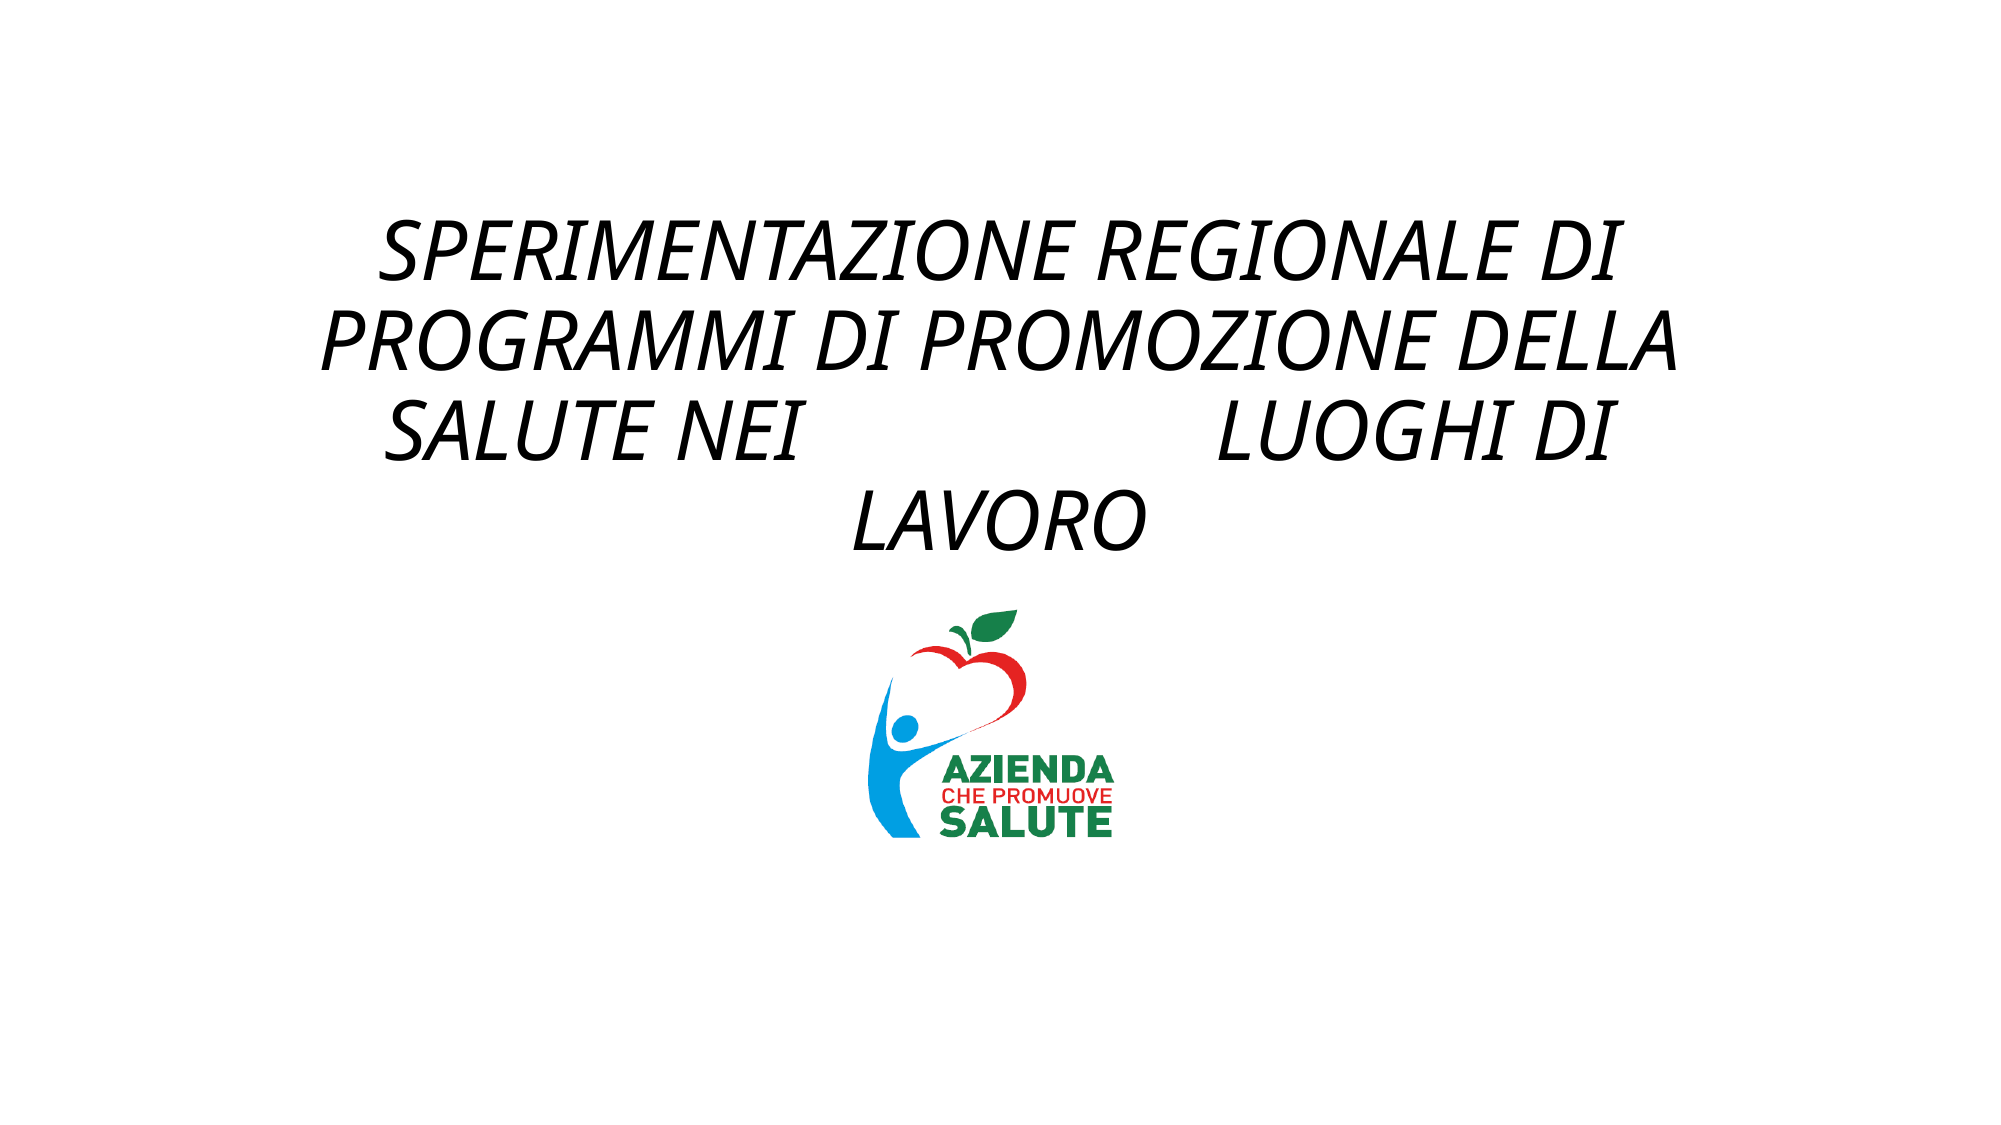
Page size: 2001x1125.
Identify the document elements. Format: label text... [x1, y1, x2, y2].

picture [852, 590, 1185, 878]
title SPERIMENTAZIONE REGIONALE DI PROGRAMMI DI PROMOZIONE DELLA SALUTE NEI LUOGHI DI LAVORO [249, 184, 1750, 576]
